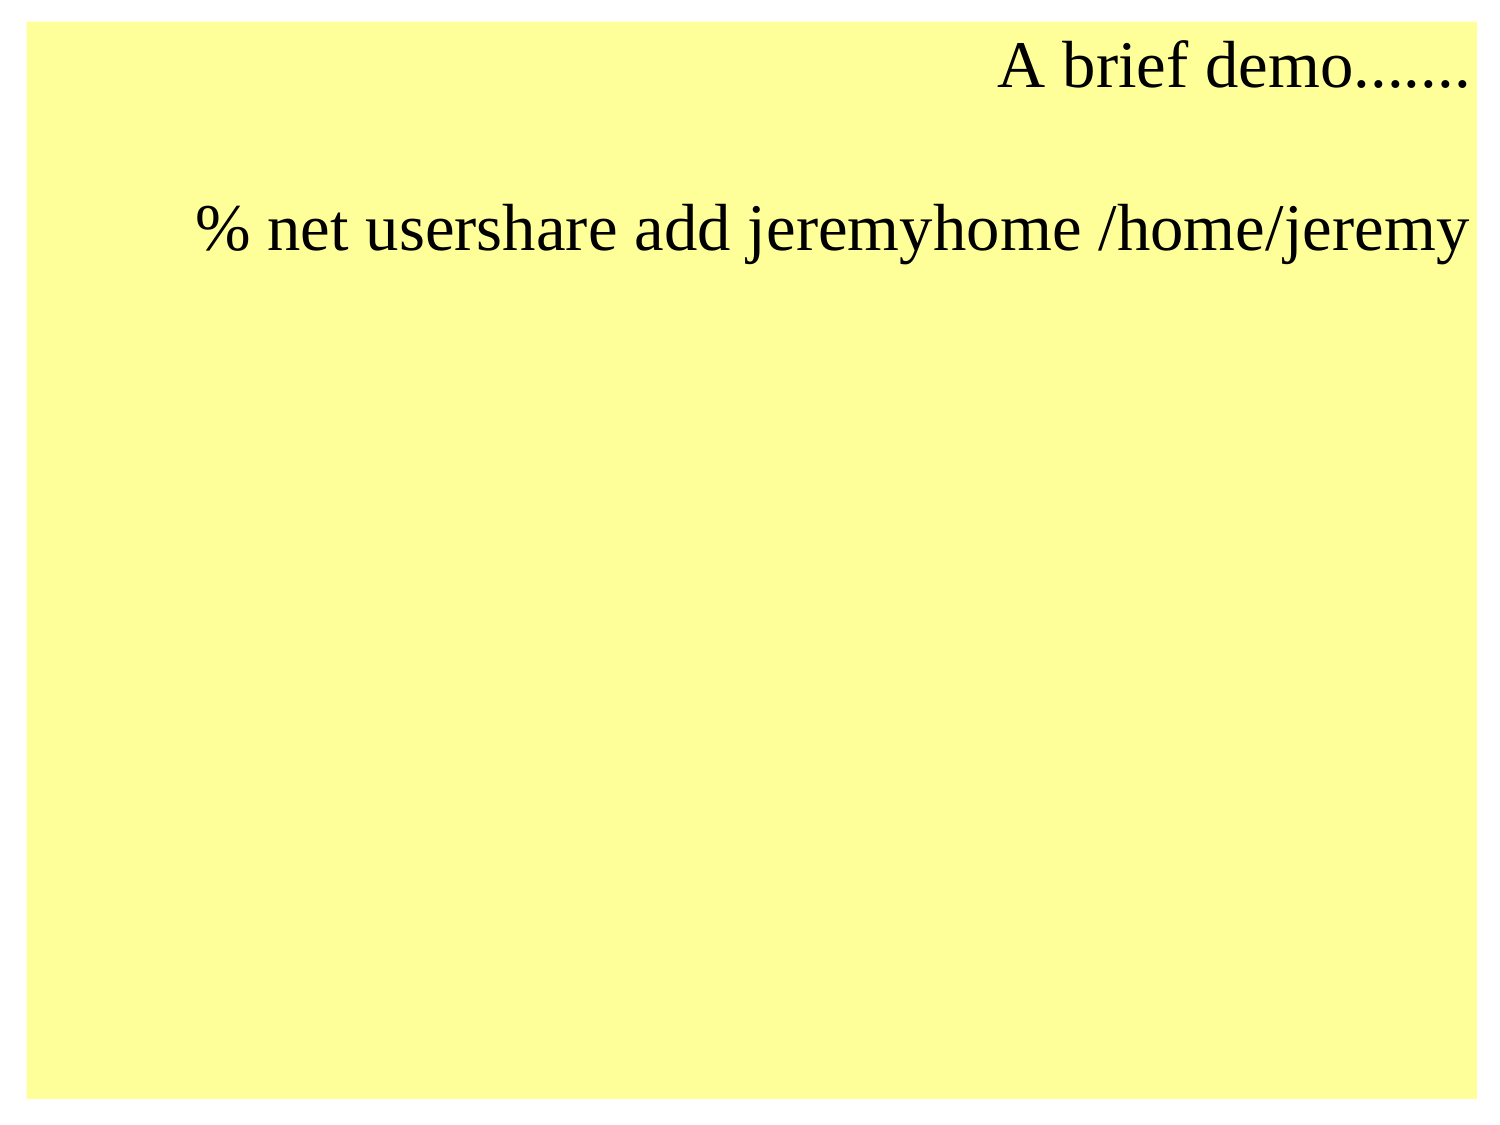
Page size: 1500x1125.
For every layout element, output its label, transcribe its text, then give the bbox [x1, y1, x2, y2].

title A brief demo....... % net usershare add jeremyhome /home/jeremy [49, 24, 1472, 336]
